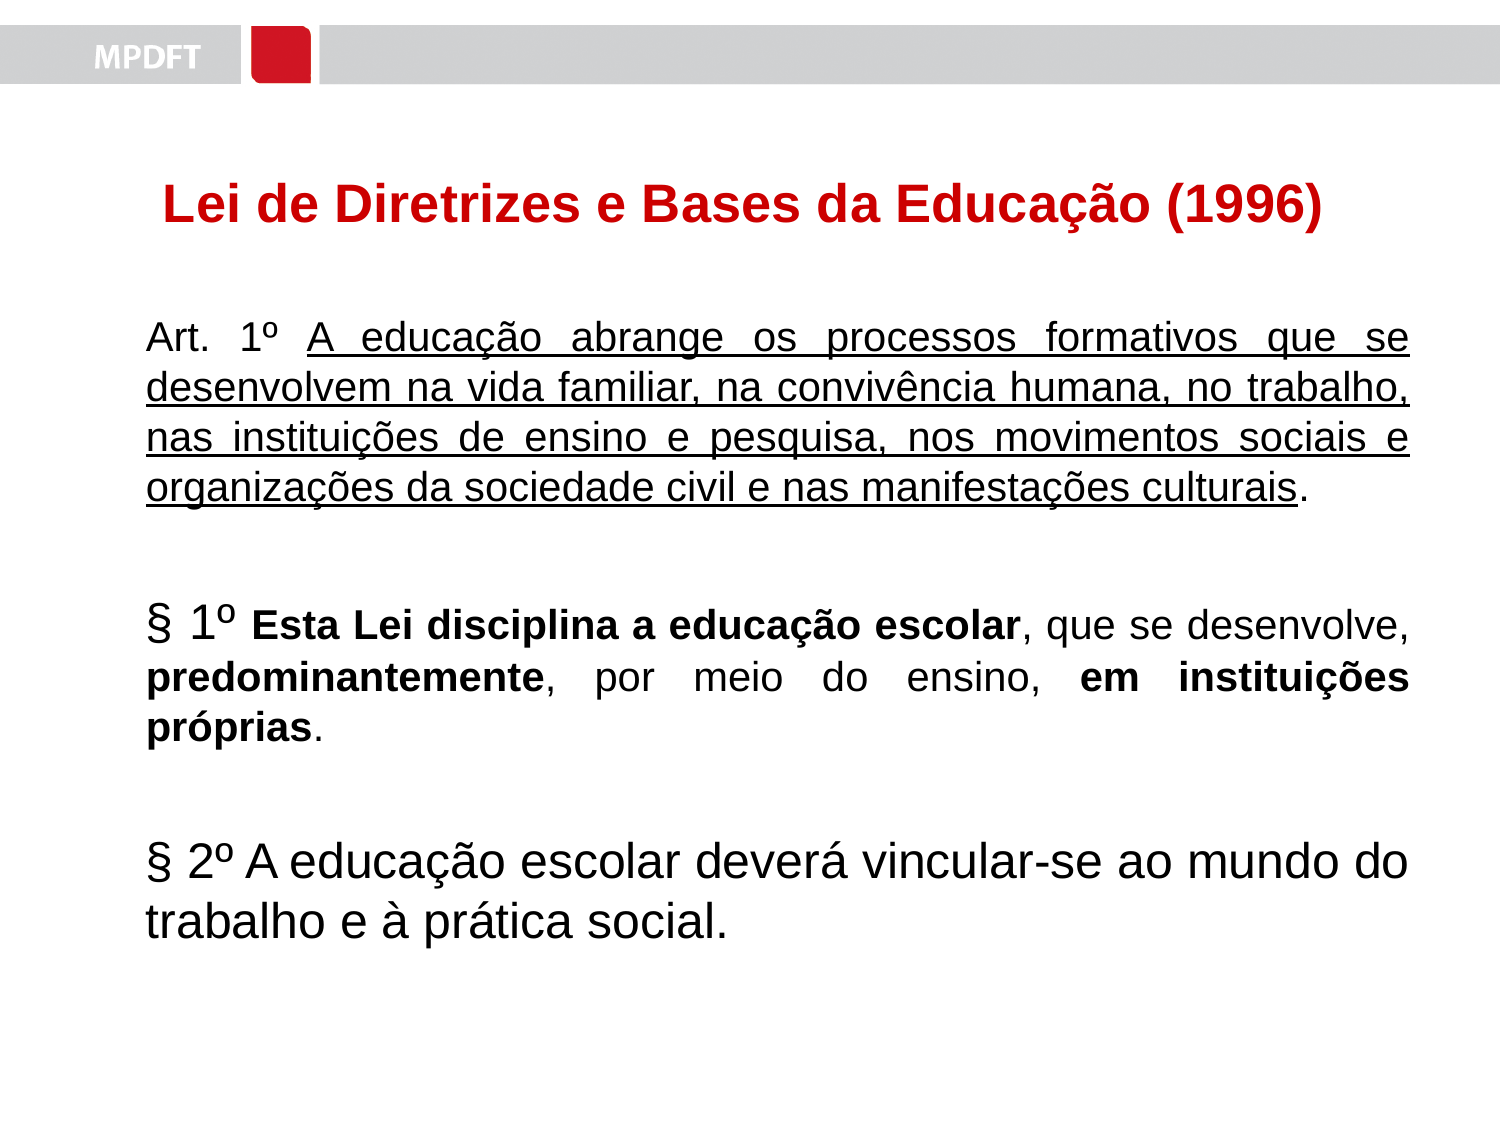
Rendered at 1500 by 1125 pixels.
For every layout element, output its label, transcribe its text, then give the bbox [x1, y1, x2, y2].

text_box Art. 1º A educação abrange os processos formativos que se desenvolvem na vida familiar, na convivência humana, no trabalho, nas instituições de ensino e pesquisa, nos movimentos sociais e organizações da sociedade civil e nas manifestações culturais. § 1º Esta Lei disciplina a educação escolar, que se desenvolve, predominantemente, por meio do ensino, em instituições próprias. § 2º A educação escolar deverá vincular-se ao mundo do trabalho e à prática social. [75, 302, 1426, 1005]
picture [0, 0, 1500, 1125]
text_box Lei de Diretrizes e Bases da Educação (1996) [64, 160, 1424, 242]
